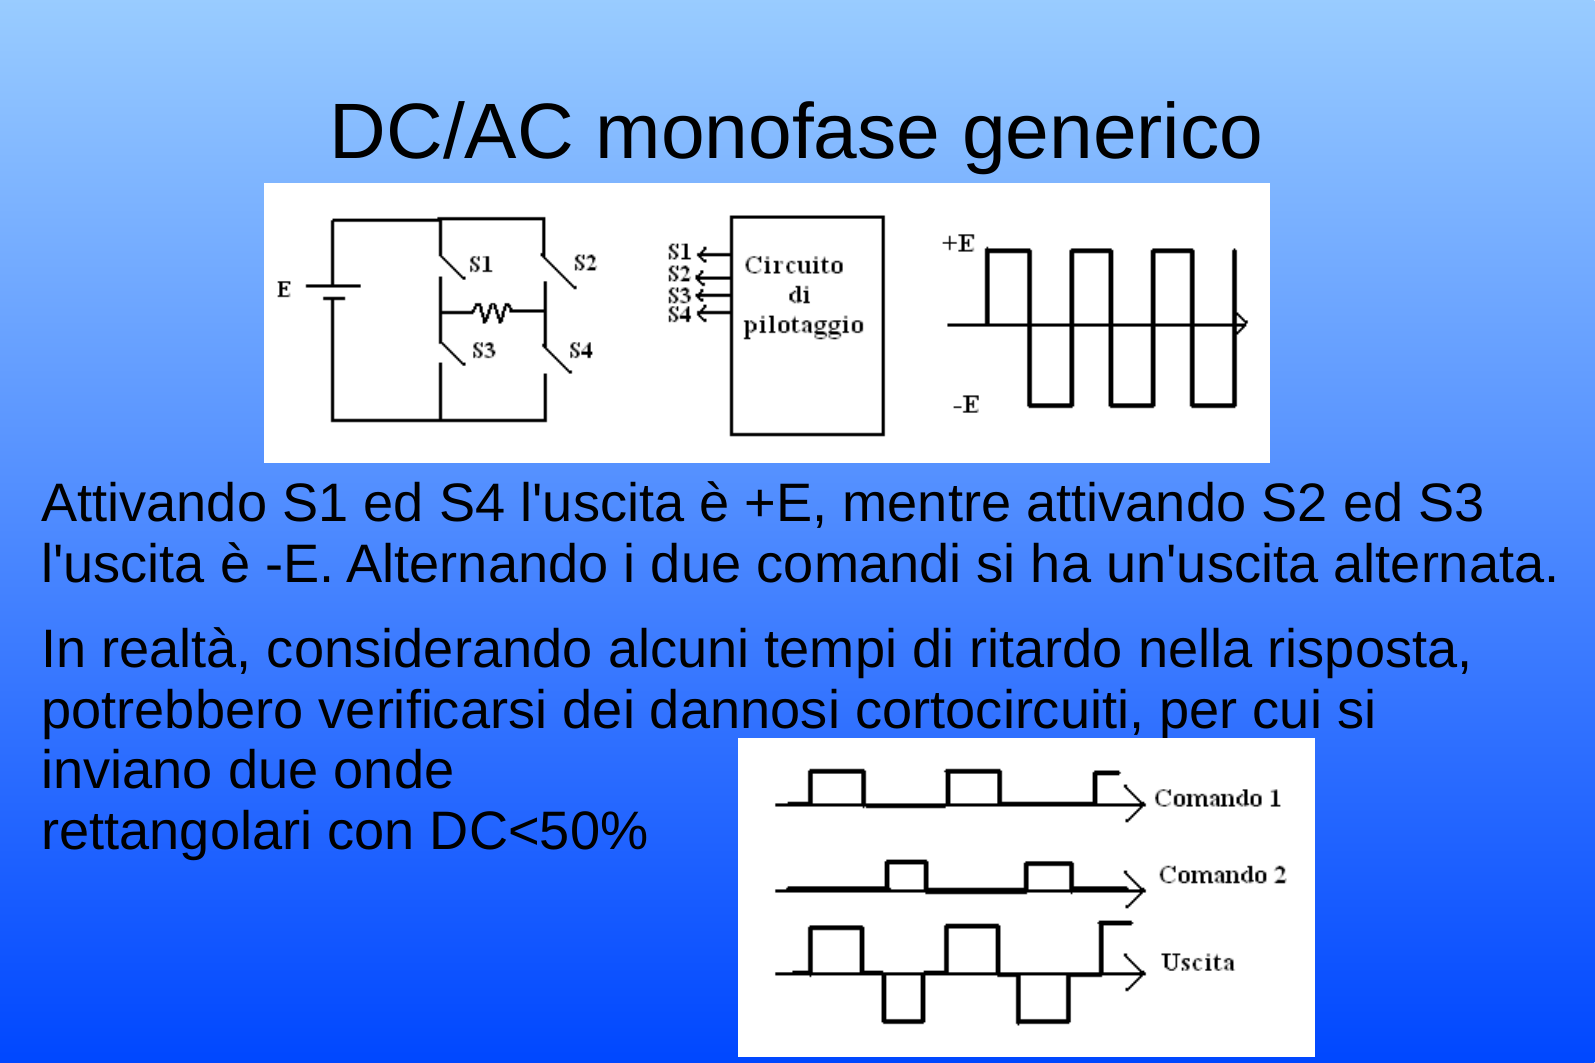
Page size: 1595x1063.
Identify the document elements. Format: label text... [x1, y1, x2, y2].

title DC/AC monofase generico [79, 42, 1515, 220]
list Attivando S1 ed S4 l'uscita è +E, mentre attivando S2 ed S3 l'uscita è -E. Alternando i due comandi si ha un'uscita alternata. In realtà, considerando alcuni tempi di ritardo nella risposta, potrebbero verificarsi dei dannosi cortocircuiti, per cui si inviano due onde rettangolari con DC<50% [0, 472, 1565, 861]
picture [264, 183, 1270, 463]
picture [738, 738, 1315, 1057]
